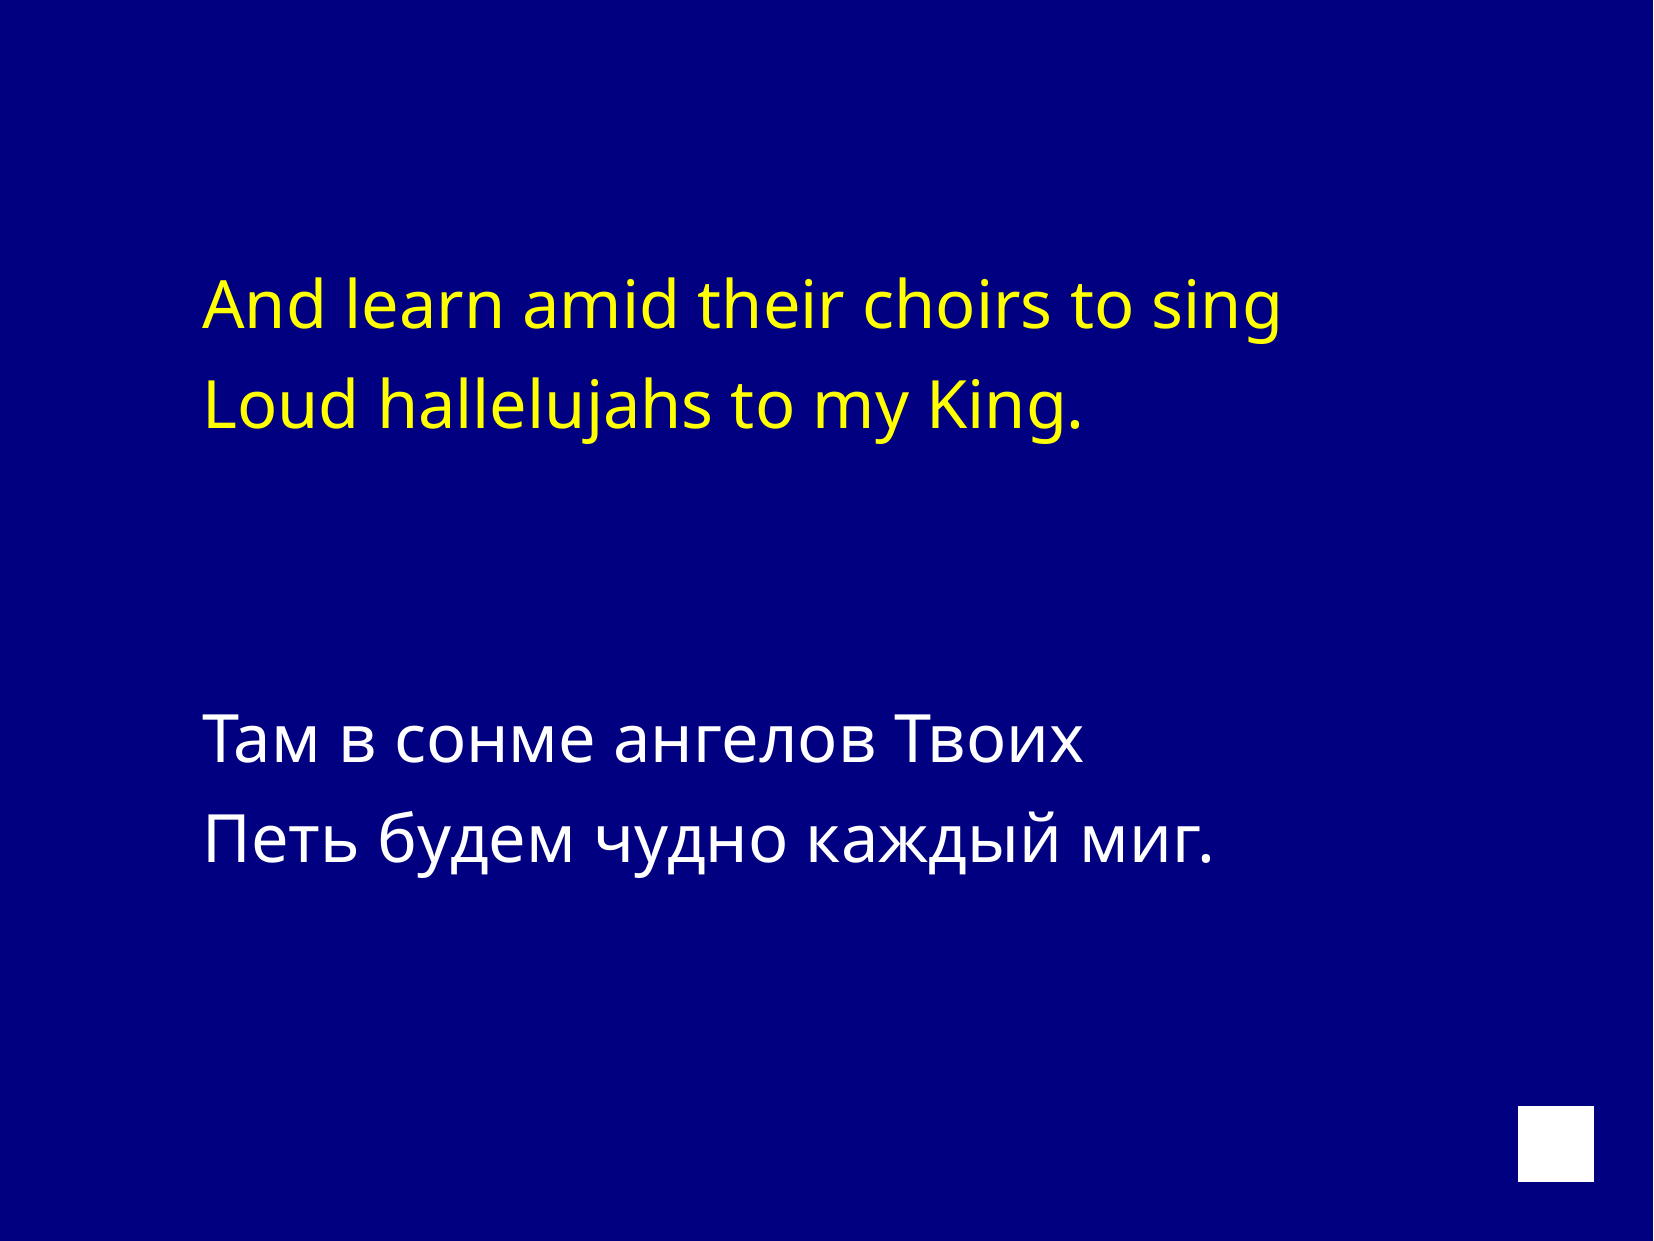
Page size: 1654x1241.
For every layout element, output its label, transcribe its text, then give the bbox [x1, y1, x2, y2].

text_box Там в сонме ангелов Твоих Петь будем чудно каждый миг. [75, 675, 1576, 1163]
text_box [1518, 1106, 1594, 1182]
text_box And learn amid their choirs to sing Loud hallelujahs to my King. [75, 150, 1576, 638]
